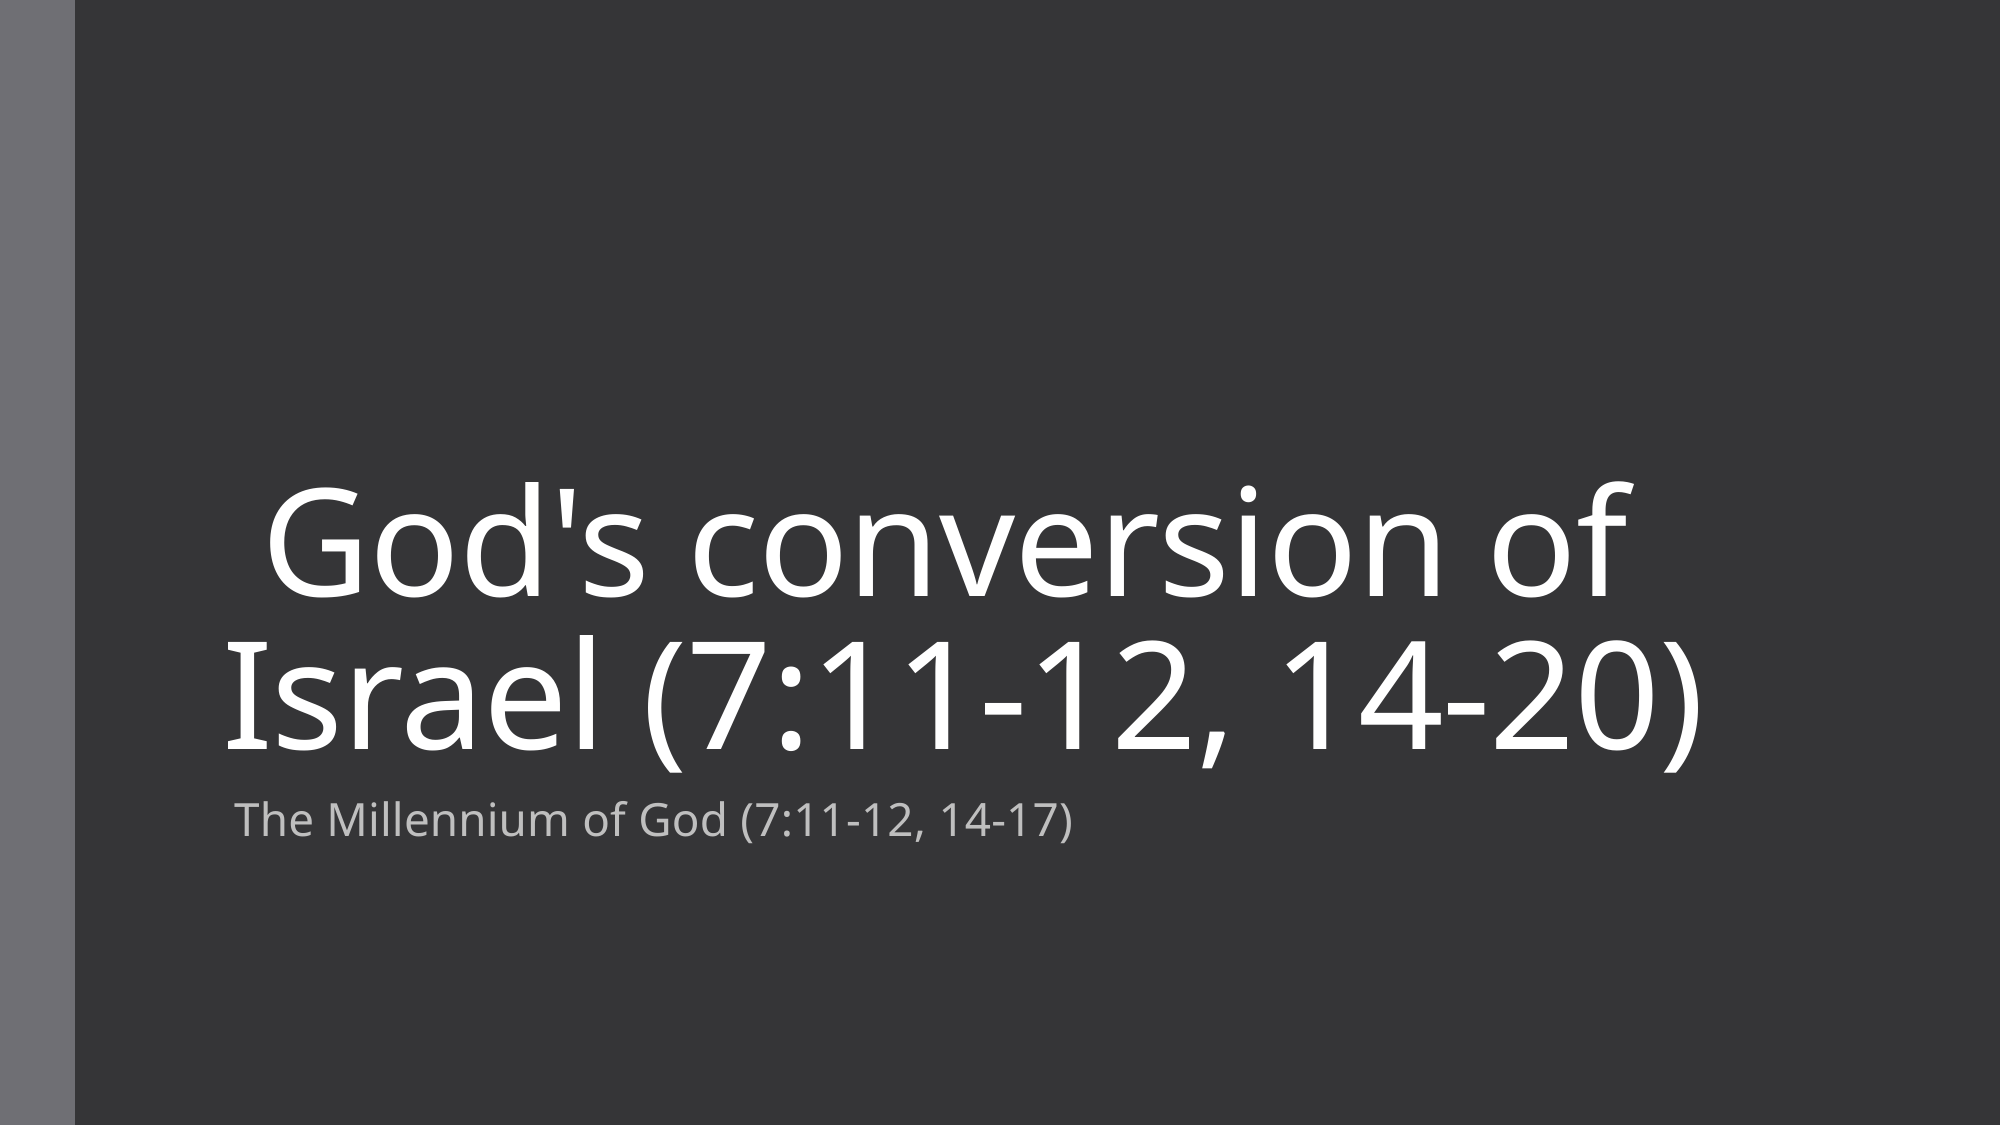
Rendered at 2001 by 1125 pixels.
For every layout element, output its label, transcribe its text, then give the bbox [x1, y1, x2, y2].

subtitle The Millennium of God (7:11-12, 14-17) [206, 787, 1752, 1066]
title God's conversion of Israel (7:11-12, 14-20) [206, 124, 1752, 787]
